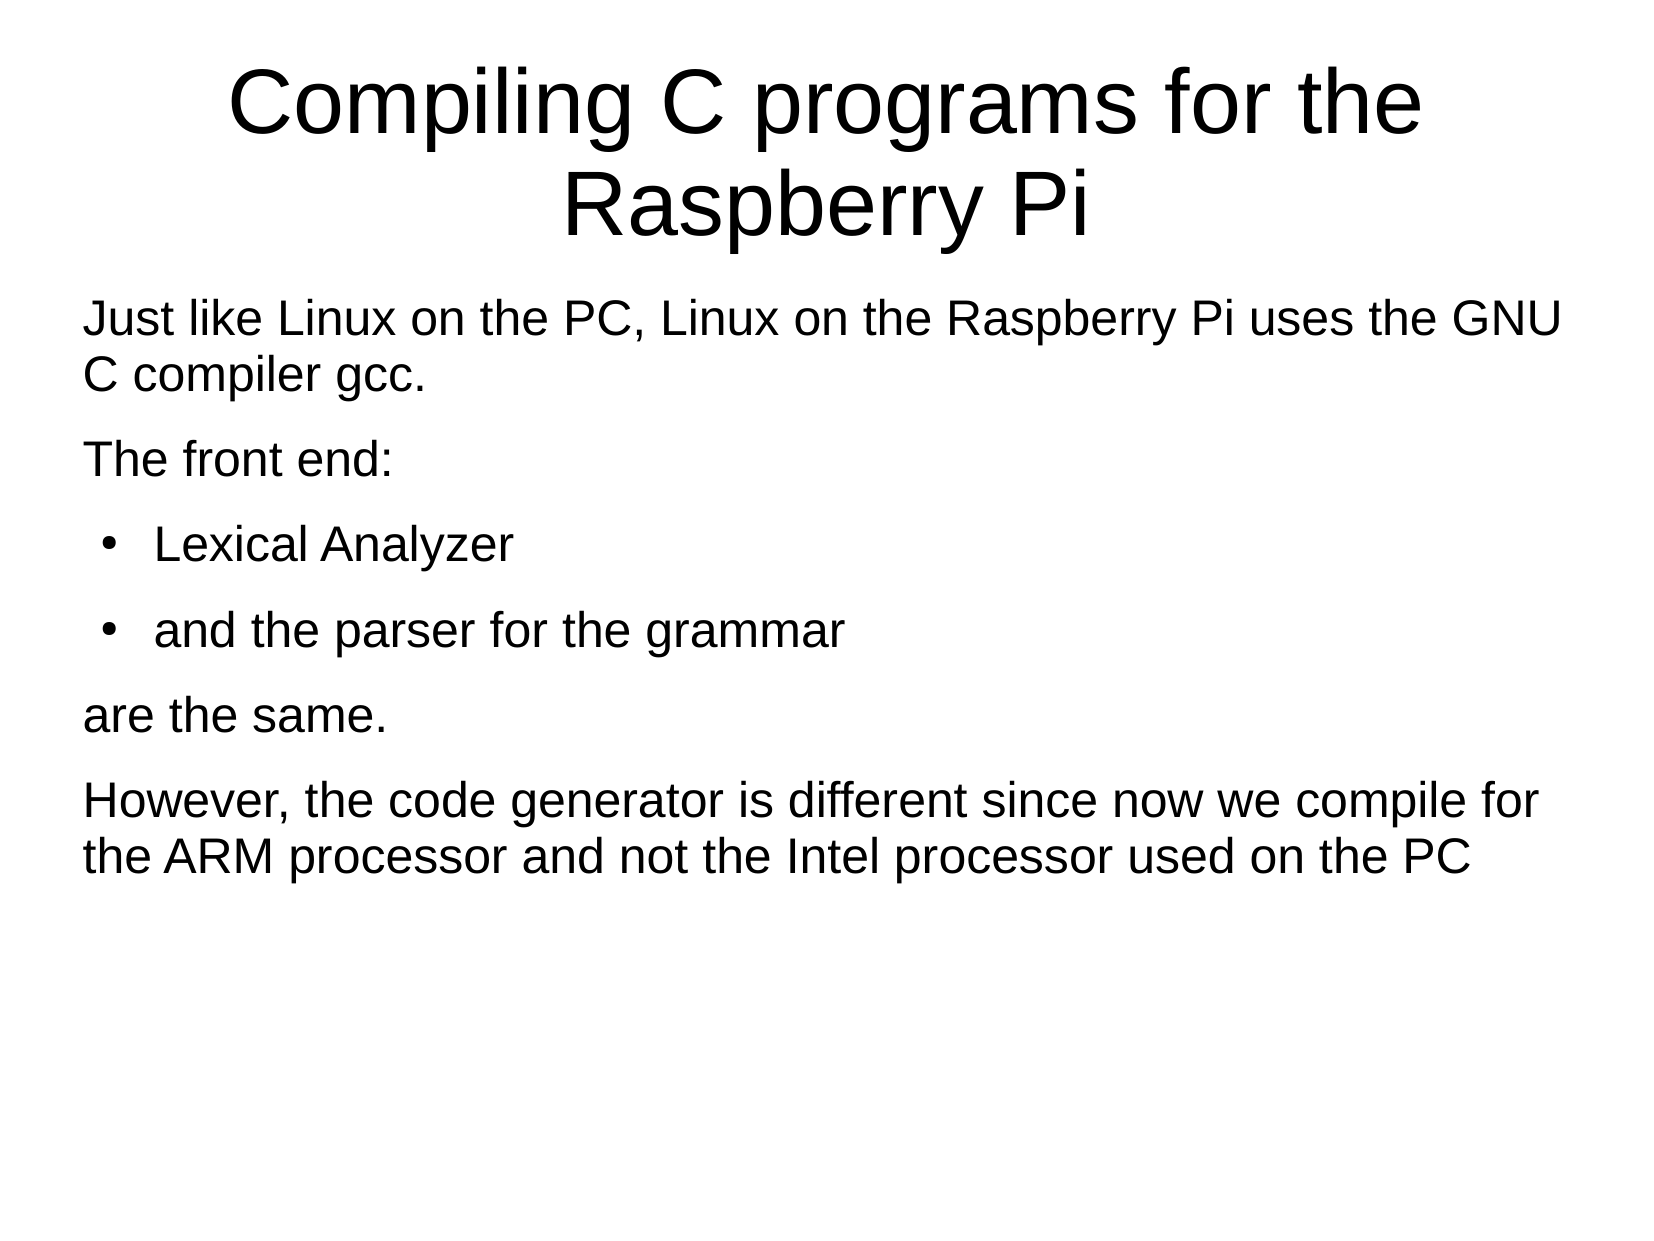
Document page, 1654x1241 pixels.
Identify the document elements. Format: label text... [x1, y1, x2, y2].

title Compiling C programs for the Raspberry Pi [82, 49, 1571, 257]
list Just like Linux on the PC, Linux on the Raspberry Pi uses the GNU C compiler gcc. The front end: Lexical Analyzer and the parser for the grammar are the same. However, the code generator is different since now we compile for the ARM processor and not the Intel processor used on the PC [82, 290, 1571, 1010]
